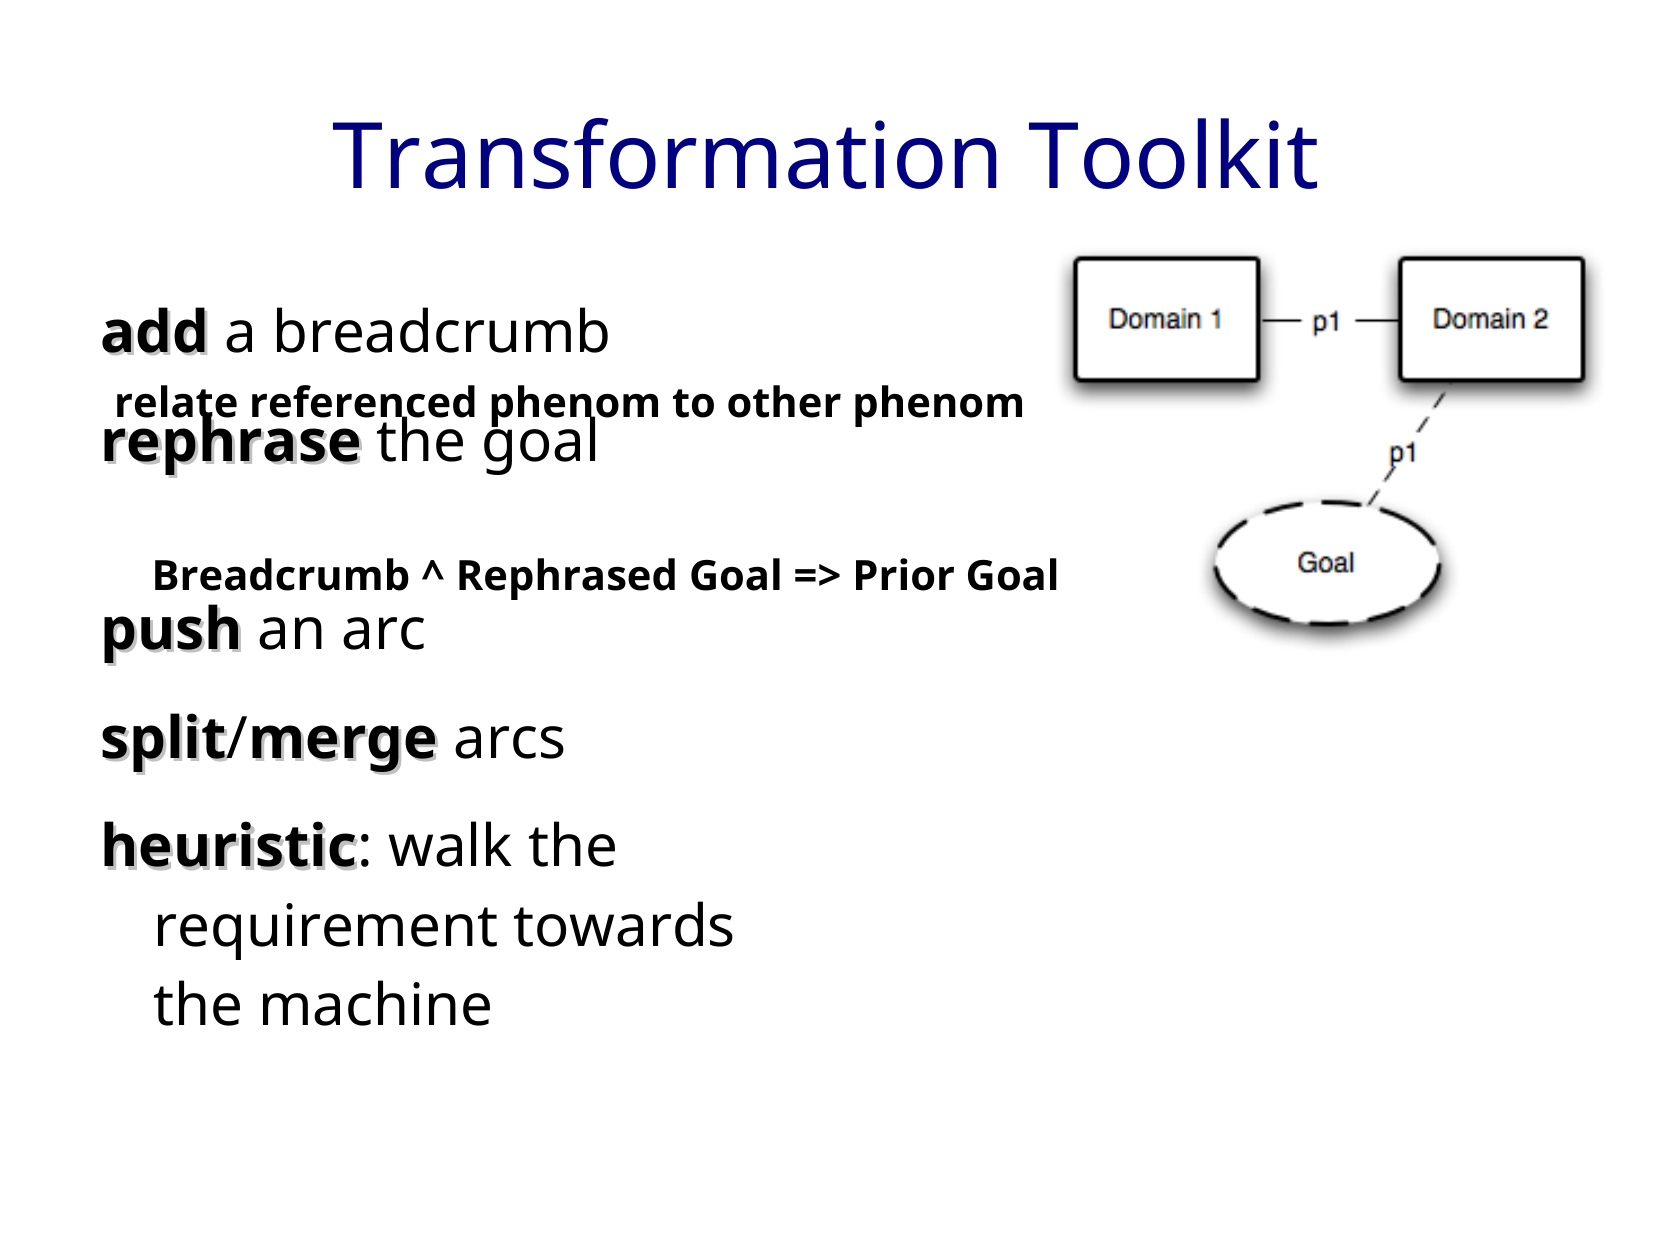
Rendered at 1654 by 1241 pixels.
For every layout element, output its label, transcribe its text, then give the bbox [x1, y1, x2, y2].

text_box relate referenced phenom to other phenom [112, 355, 1028, 447]
list add a breadcrumb rephrase the goal push an arc split/merge arcs heuristic: walk the requirement towards the machine [82, 290, 809, 1156]
title Transformation Toolkit [82, 49, 1571, 257]
text_box Breadcrumb ^ Rephrased Goal => Prior Goal [104, 527, 1108, 620]
picture [1031, 223, 1631, 679]
